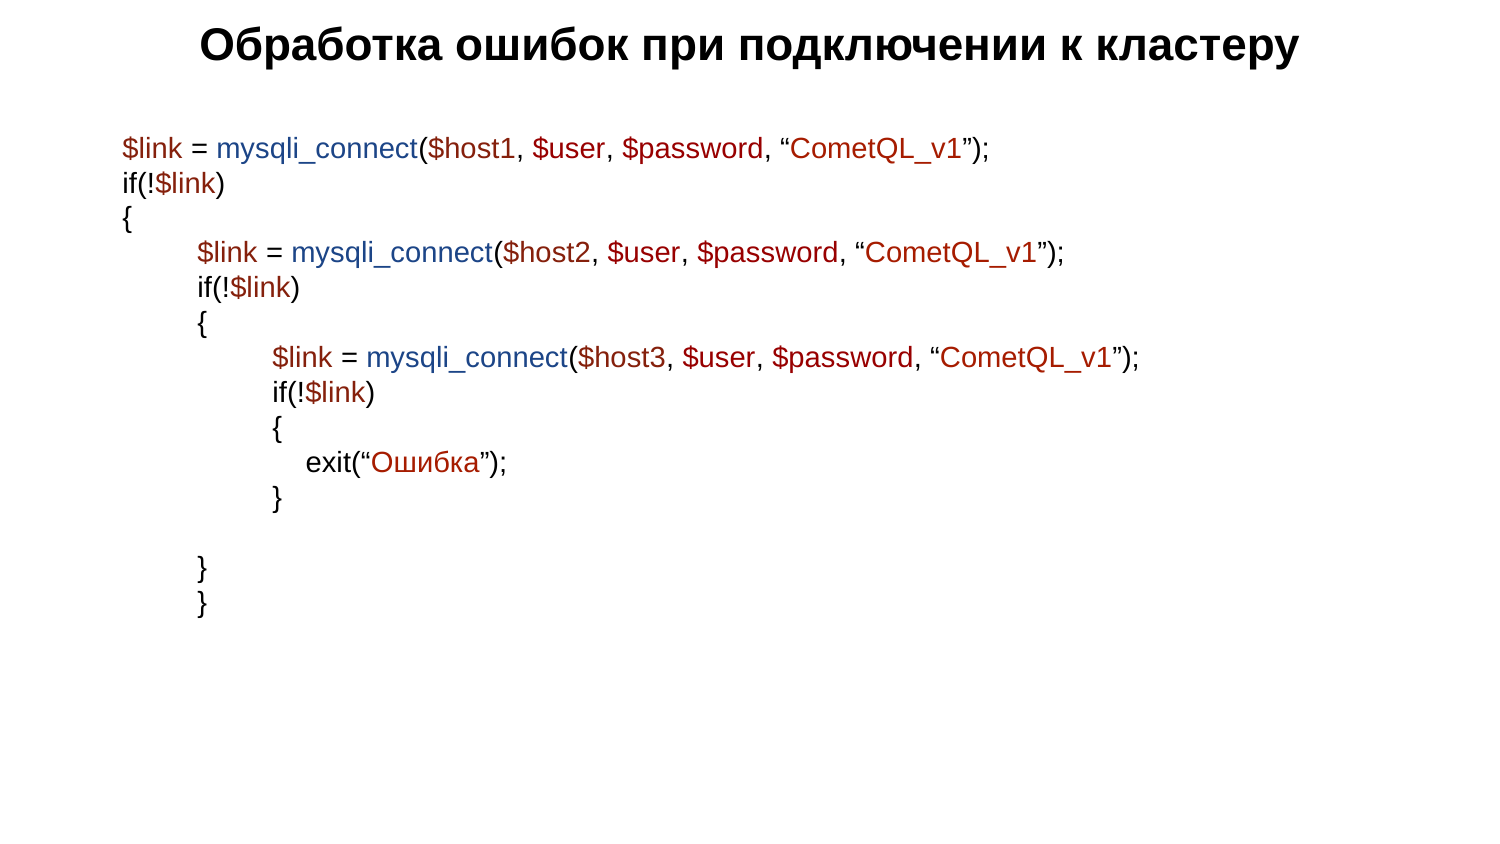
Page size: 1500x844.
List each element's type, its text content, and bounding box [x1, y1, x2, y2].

text_box $link = mysqli_connect($host1, $user, $password, “CometQL_v1”); if(!$link) { $link = mysqli_connect($host2, $user, $password, “CometQL_v1”); if(!$link) { $link = mysqli_connect($host3, $user, $password, “CometQL_v1”); if(!$link) { exit(“Ошибка”); } } } [107, 114, 1419, 620]
text_box Обработка ошибок при подключении к кластеру [0, 0, 1500, 114]
